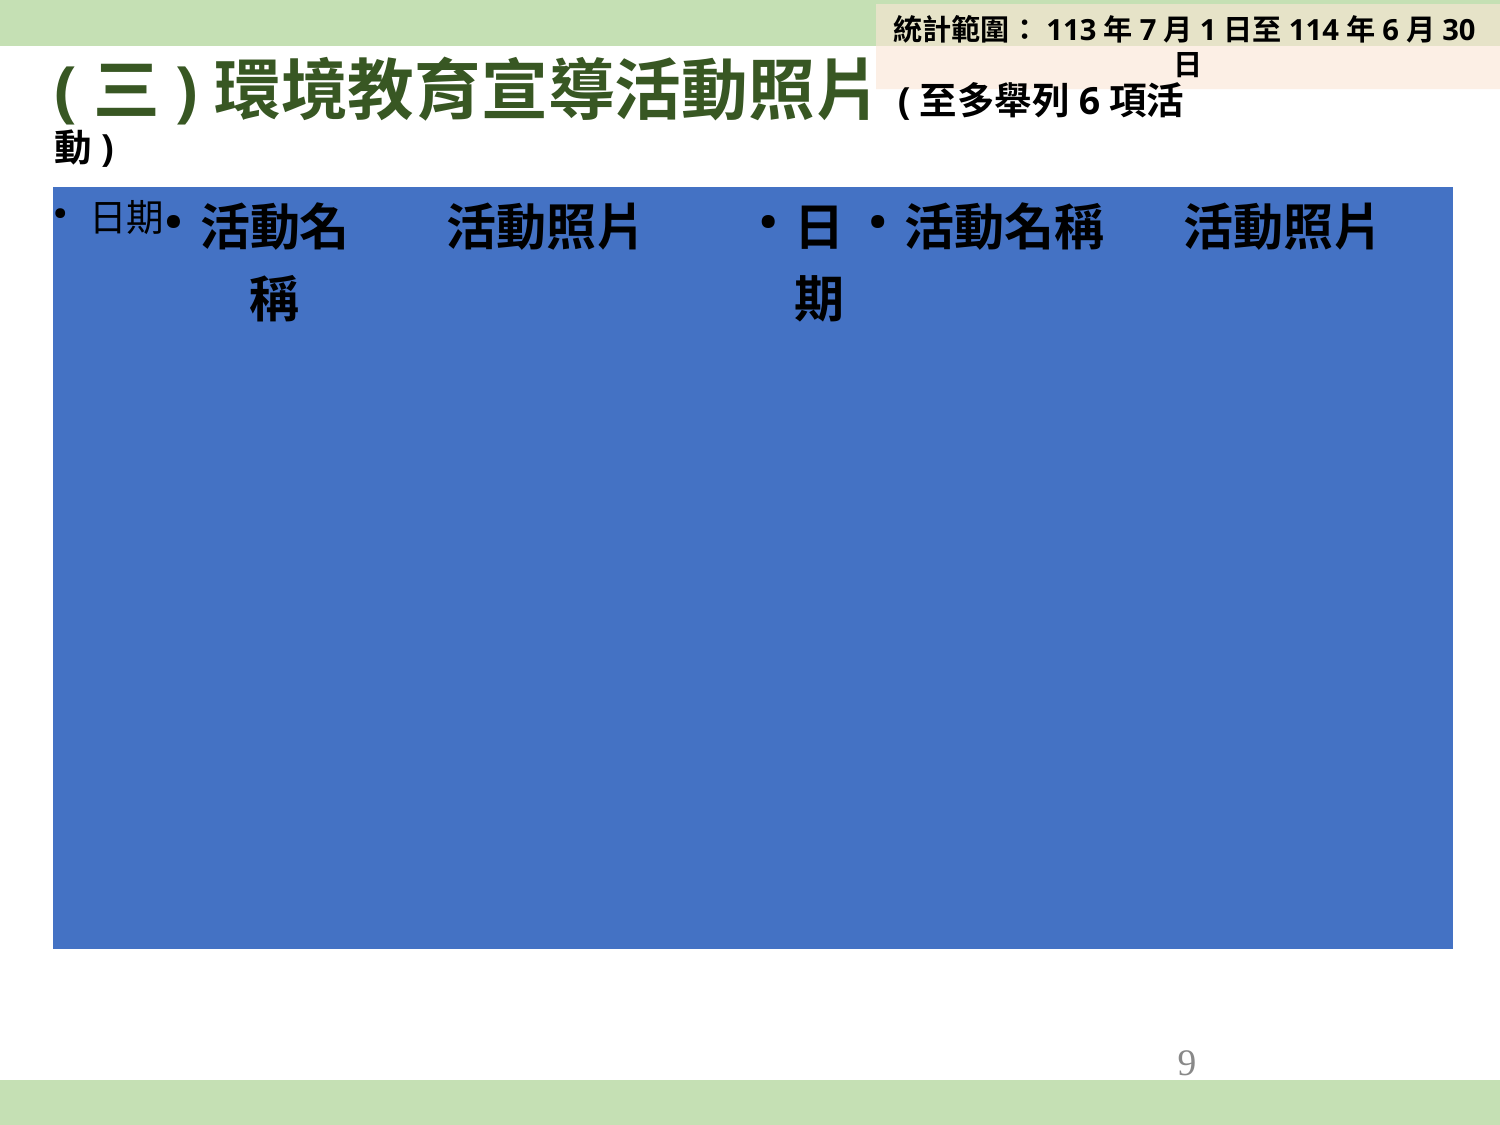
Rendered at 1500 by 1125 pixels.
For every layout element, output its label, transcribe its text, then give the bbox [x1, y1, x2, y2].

table_cell [350, 614, 744, 949]
table_header 活動名稱 [164, 187, 350, 333]
table_header 活動照片 [1113, 187, 1453, 333]
table_header 活動照片 [350, 187, 744, 333]
table_cell [1113, 333, 1453, 614]
table_header 日期 [53, 187, 164, 333]
text_box (三)環境教育宣導活動照片(至多舉列6項活動) [39, 49, 1221, 157]
table_cell [744, 333, 860, 614]
table_header 日期 [744, 187, 860, 333]
text_box [1162, 1030, 1500, 1091]
table_cell [860, 333, 1113, 614]
table_header 活動名稱 [860, 187, 1113, 333]
table_cell [860, 614, 1113, 949]
table_cell [53, 614, 164, 949]
table_cell [164, 614, 350, 949]
table_cell [744, 614, 860, 949]
table_cell [164, 333, 350, 614]
table_cell [53, 333, 164, 614]
table_cell [1113, 614, 1453, 949]
table_cell [350, 333, 744, 614]
